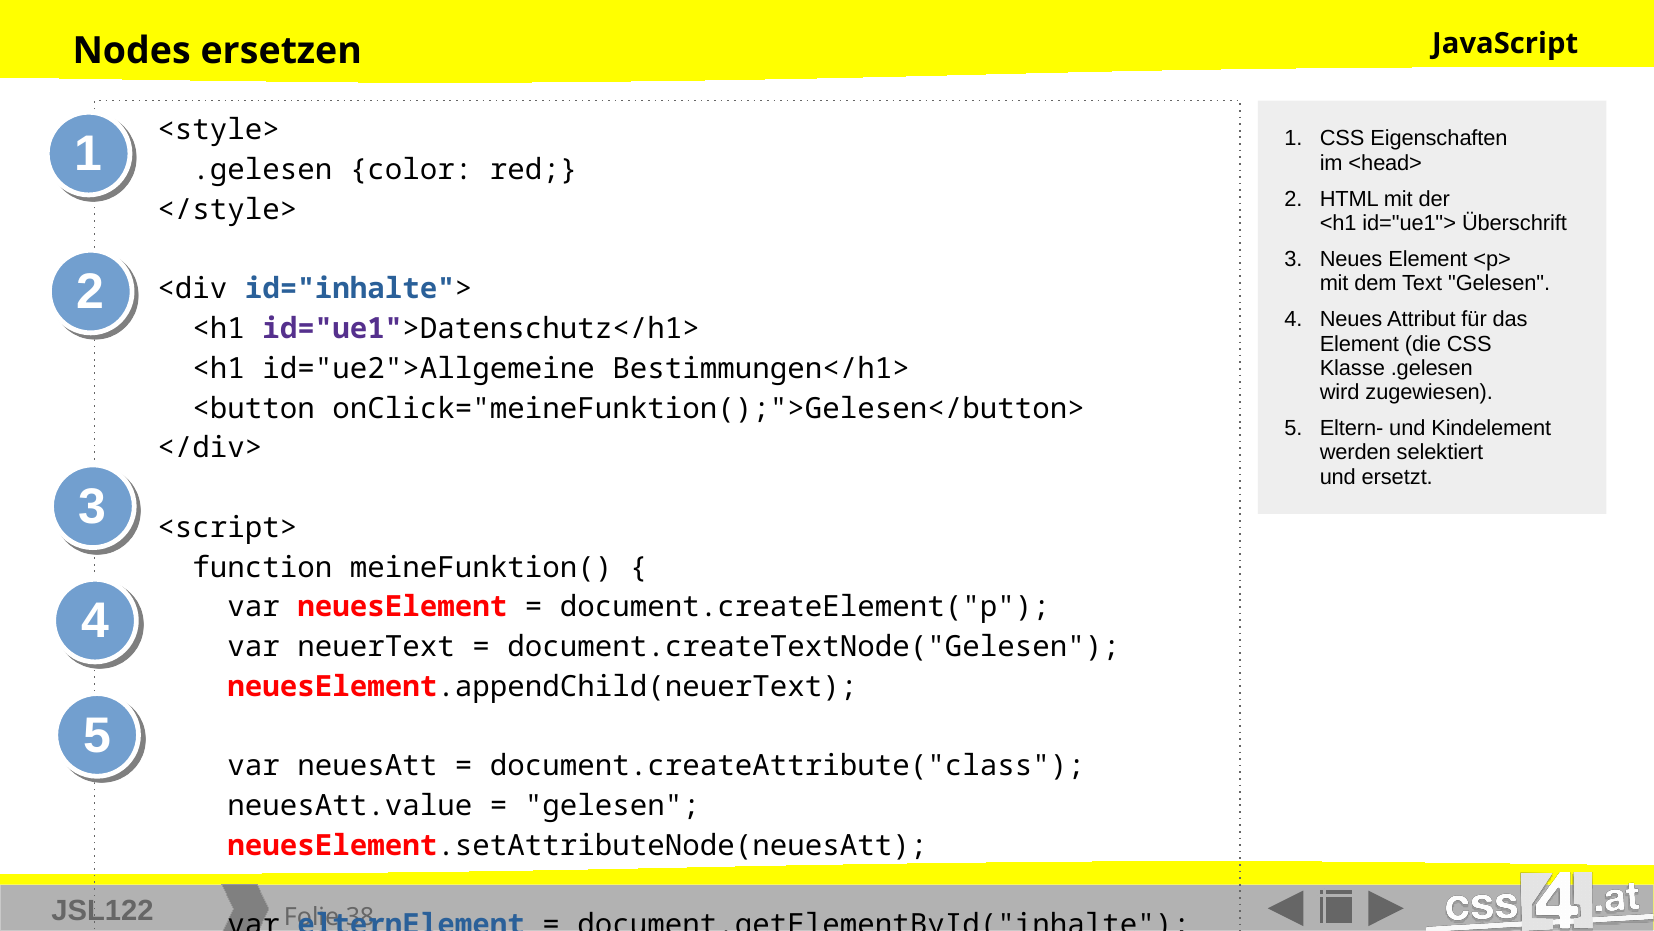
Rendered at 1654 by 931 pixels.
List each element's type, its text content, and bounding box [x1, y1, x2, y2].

text_box <style> .gelesen {color: red;} </style> <div id="inhalte"> <h1 id="ue1">Datenschutz</h1> <h1 id="ue2">Allgemeine Bestimmungen</h1> <button onClick="meineFunktion();">Gelesen</button> </div> <script> function meineFunktion() { var neuesElement = document.createElement("p"); var neuerText = document.createTextNode("Gelesen"); neuesElement.appendChild(neuerText); var neuesAtt = document.createAttribute("class"); neuesAtt.value = "gelesen"; neuesElement.setAttributeNode(neuesAtt); var elternElement = document.getElementById("inhalte"); var altesElement = document.getElementById("ue1"); elternElement.replaceChild(neuesElement, altesElement); } </script> [94, 100, 1241, 848]
text_box [756, 920, 765, 925]
text_box [1037, 920, 1045, 931]
text_box [879, 920, 887, 931]
text_box CSS Eigenschaften im <head> HTML mit der <h1 id="ue1"> Überschrift Neues Element <p> mit dem Text "Gelesen". Neues Attribut für das Element (die CSS Klasse .gelesen wird zugewiesen). Eltern- und Kindelement werden selektiert und ersetzt. [1257, 100, 1607, 514]
text_box [966, 920, 975, 931]
text_box [1123, 920, 1132, 925]
text_box 2 [49, 250, 133, 333]
text_box [914, 915, 922, 922]
text_box [861, 920, 870, 925]
text_box [651, 920, 655, 931]
text_box [843, 920, 847, 931]
text_box Folie <Foliennummer> [269, 891, 542, 931]
text_box 5 [55, 693, 139, 777]
text_box [738, 920, 747, 931]
text_box [657, 920, 661, 931]
text_box [0, 0, 1654, 83]
text_box [0, 861, 1654, 931]
text_box 3 [51, 464, 135, 548]
text_box [826, 920, 835, 925]
text_box [687, 920, 695, 931]
text_box 1 [47, 112, 130, 195]
picture [1426, 872, 1654, 931]
text_box [1054, 920, 1062, 931]
text_box JavaScript [1417, 15, 1607, 60]
text_box [668, 920, 677, 925]
text_box [581, 920, 590, 931]
text_box JSL122 [36, 886, 209, 931]
text_box 4 [53, 579, 137, 662]
text_box [849, 920, 853, 931]
text_box [598, 920, 607, 931]
text_box [914, 924, 922, 931]
text_box Nodes ersetzen [57, 16, 469, 69]
